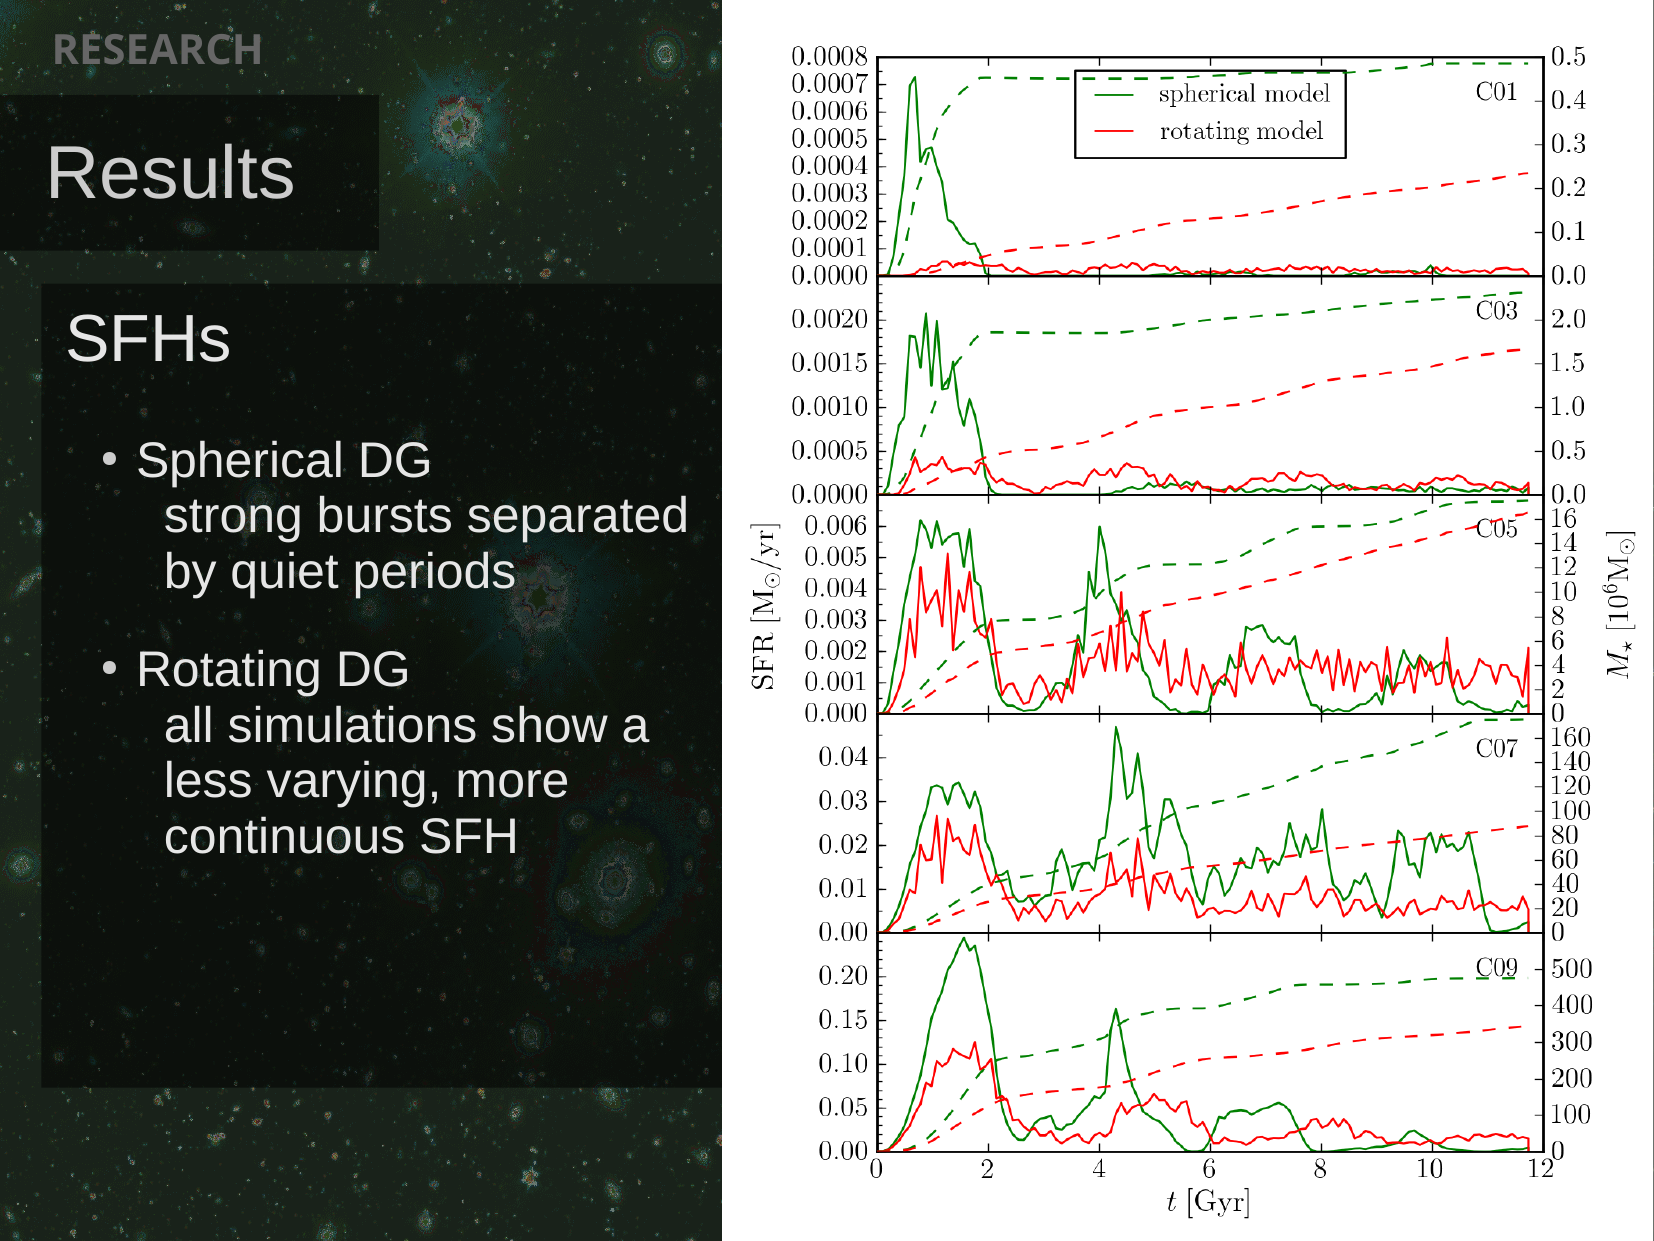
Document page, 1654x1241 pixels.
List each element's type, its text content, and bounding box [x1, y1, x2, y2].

text_box SFHs Spherical DG strong bursts separated by quiet periods Rotating DG all simulations show a less varying, more continuous SFH [65, 301, 713, 1167]
picture [0, 0, 1654, 1241]
text_box RESEARCH [0, 0, 449, 96]
title [41, 283, 722, 1088]
title Results [0, 96, 379, 251]
